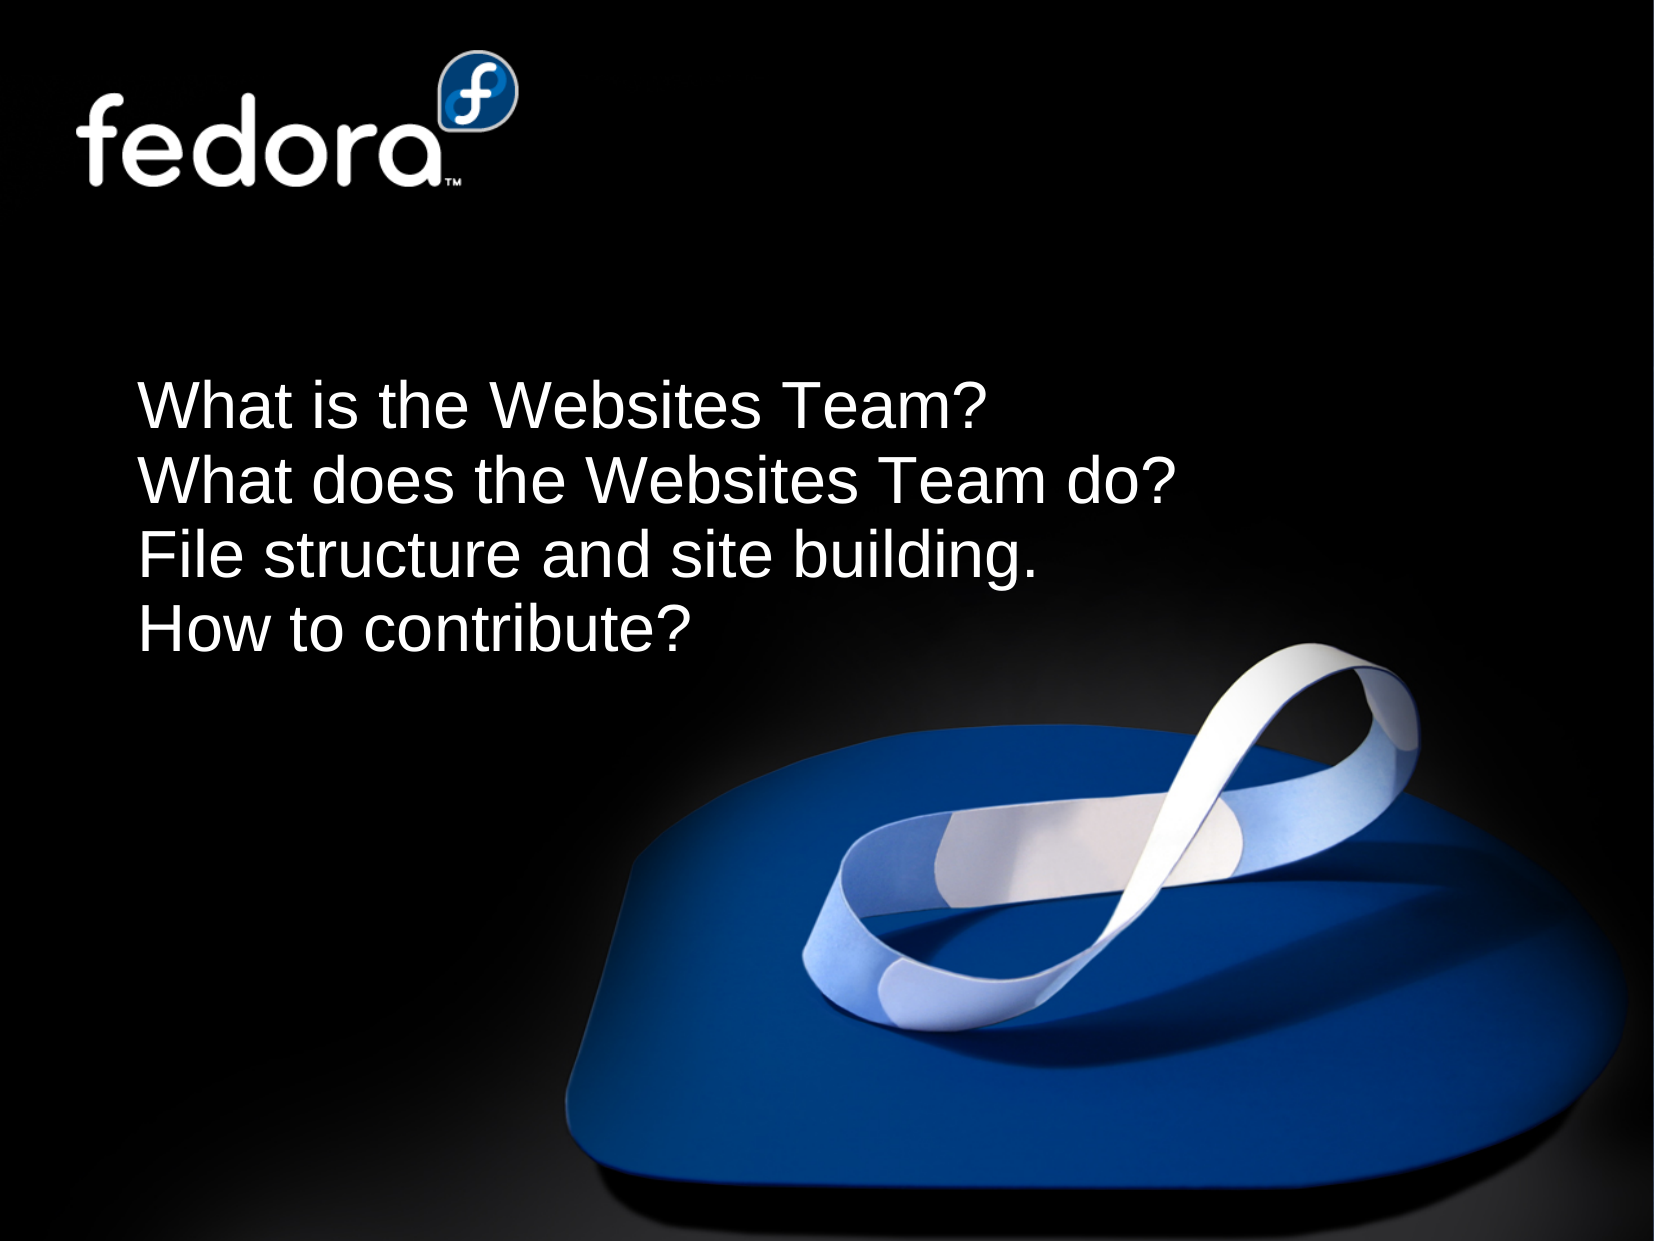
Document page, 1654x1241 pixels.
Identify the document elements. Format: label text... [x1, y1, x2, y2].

text_box What is the Websites Team? What does the Websites Team do? File structure and site building. How to contribute? [89, 76, 1578, 662]
picture [0, 0, 1654, 1241]
